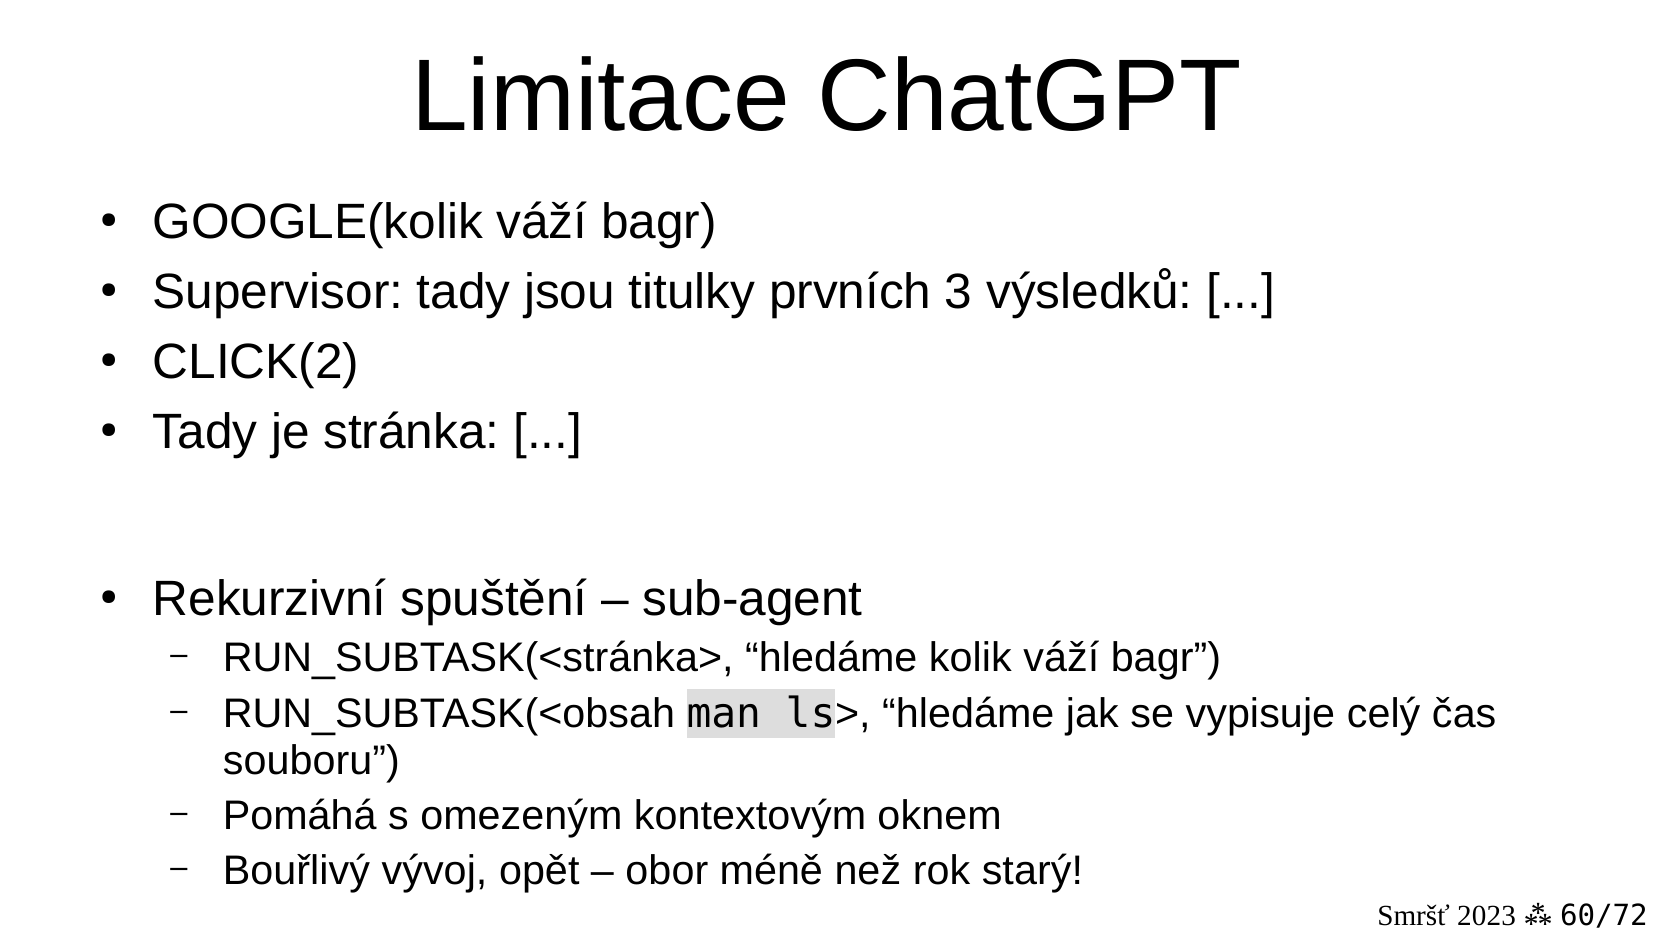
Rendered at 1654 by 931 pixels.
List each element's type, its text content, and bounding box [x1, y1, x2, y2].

title Limitace ChatGPT [82, 38, 1571, 153]
list GOOGLE(kolik váží bagr) Supervisor: tady jsou titulky prvních 3 výsledků: [...] CLICK(2) Tady je stránka: [...] Rekurzivní spuštění – sub-agent RUN_SUBTASK(<stránka>, “hledáme kolik váží bagr”) RUN_SUBTASK(<obsah man ls>, “hledáme jak se vypisuje celý čas souboru”) Pomáhá s omezeným kontextovým oknem Bouřlivý vývoj, opět – obor méně než rok starý! [82, 193, 1571, 901]
